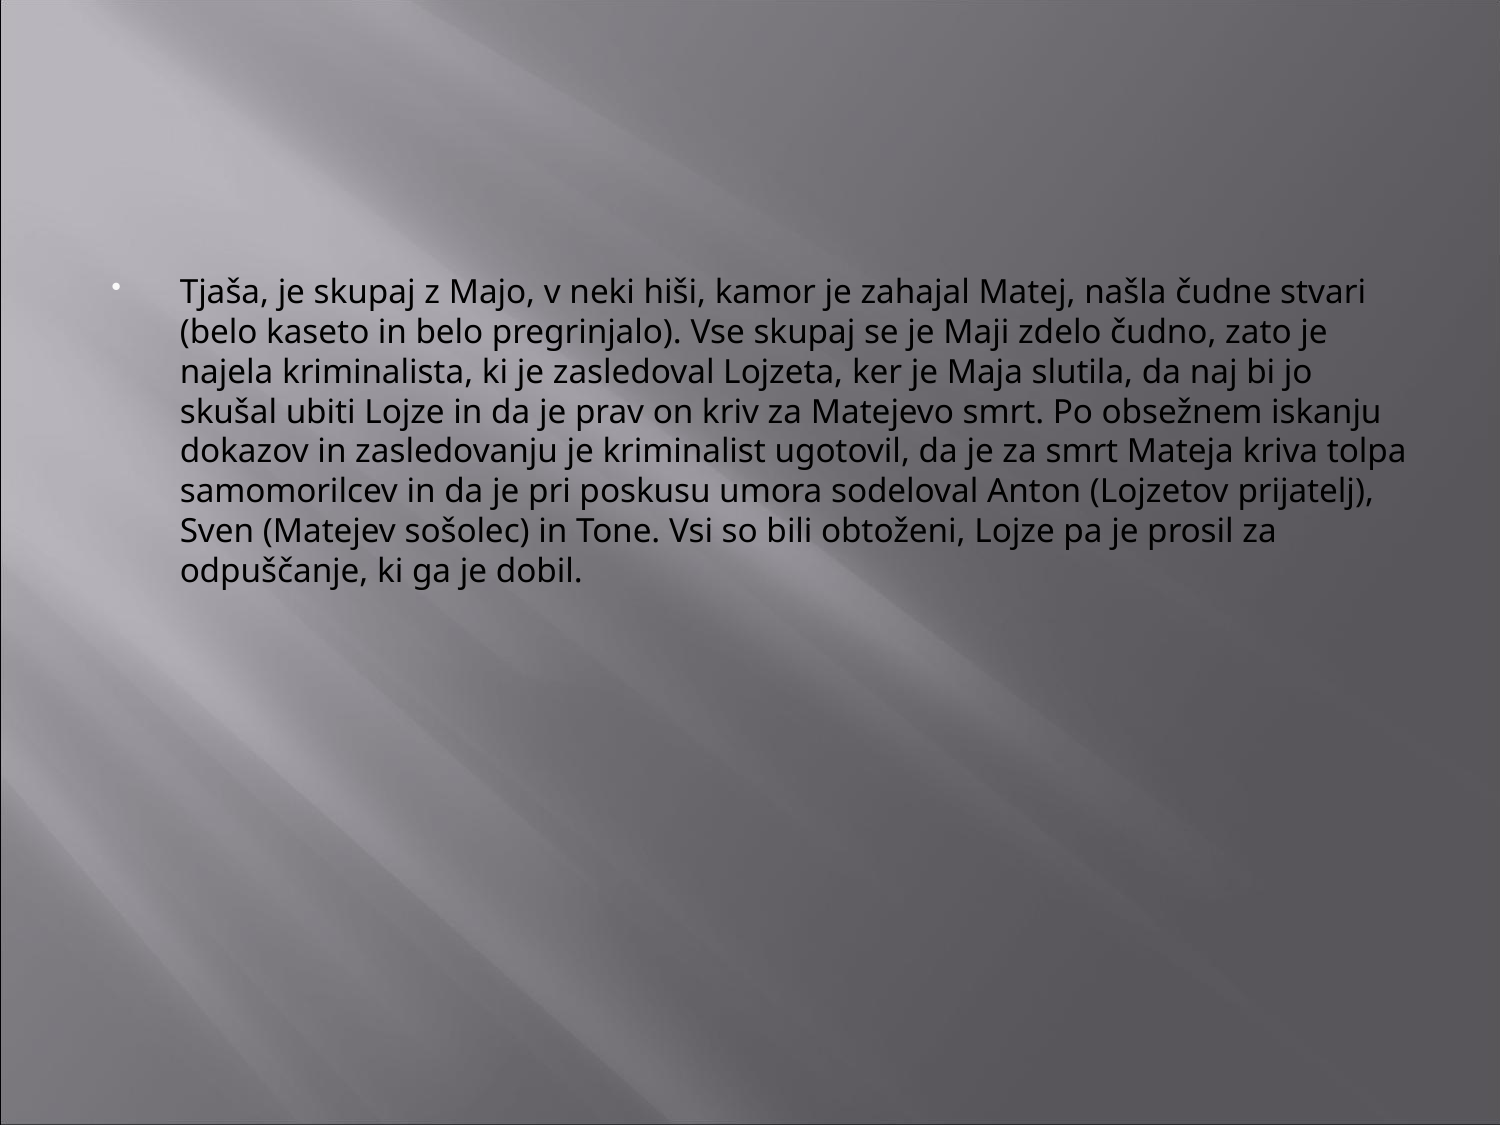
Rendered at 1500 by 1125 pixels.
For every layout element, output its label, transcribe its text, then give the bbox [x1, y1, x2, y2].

list Tjaša, je skupaj z Majo, v neki hiši, kamor je zahajal Matej, našla čudne stvari (belo kaseto in belo pregrinjalo). Vse skupaj se je Maji zdelo čudno, zato je najela kriminalista, ki je zasledoval Lojzeta, ker je Maja slutila, da naj bi jo skušal ubiti Lojze in da je prav on kriv za Matejevo smrt. Po obsežnem iskanju dokazov in zasledovanju je kriminalist ugotovil, da je za smrt Mateja kriva tolpa samomorilcev in da je pri poskusu umora sodeloval Anton (Lojzetov prijatelj), Sven (Matejev sošolec) in Tone. Vsi so bili obtoženi, Lojze pa je prosil za odpuščanje, ki ga je dobil. [75, 262, 1425, 1035]
picture [0, 0, 1500, 1125]
